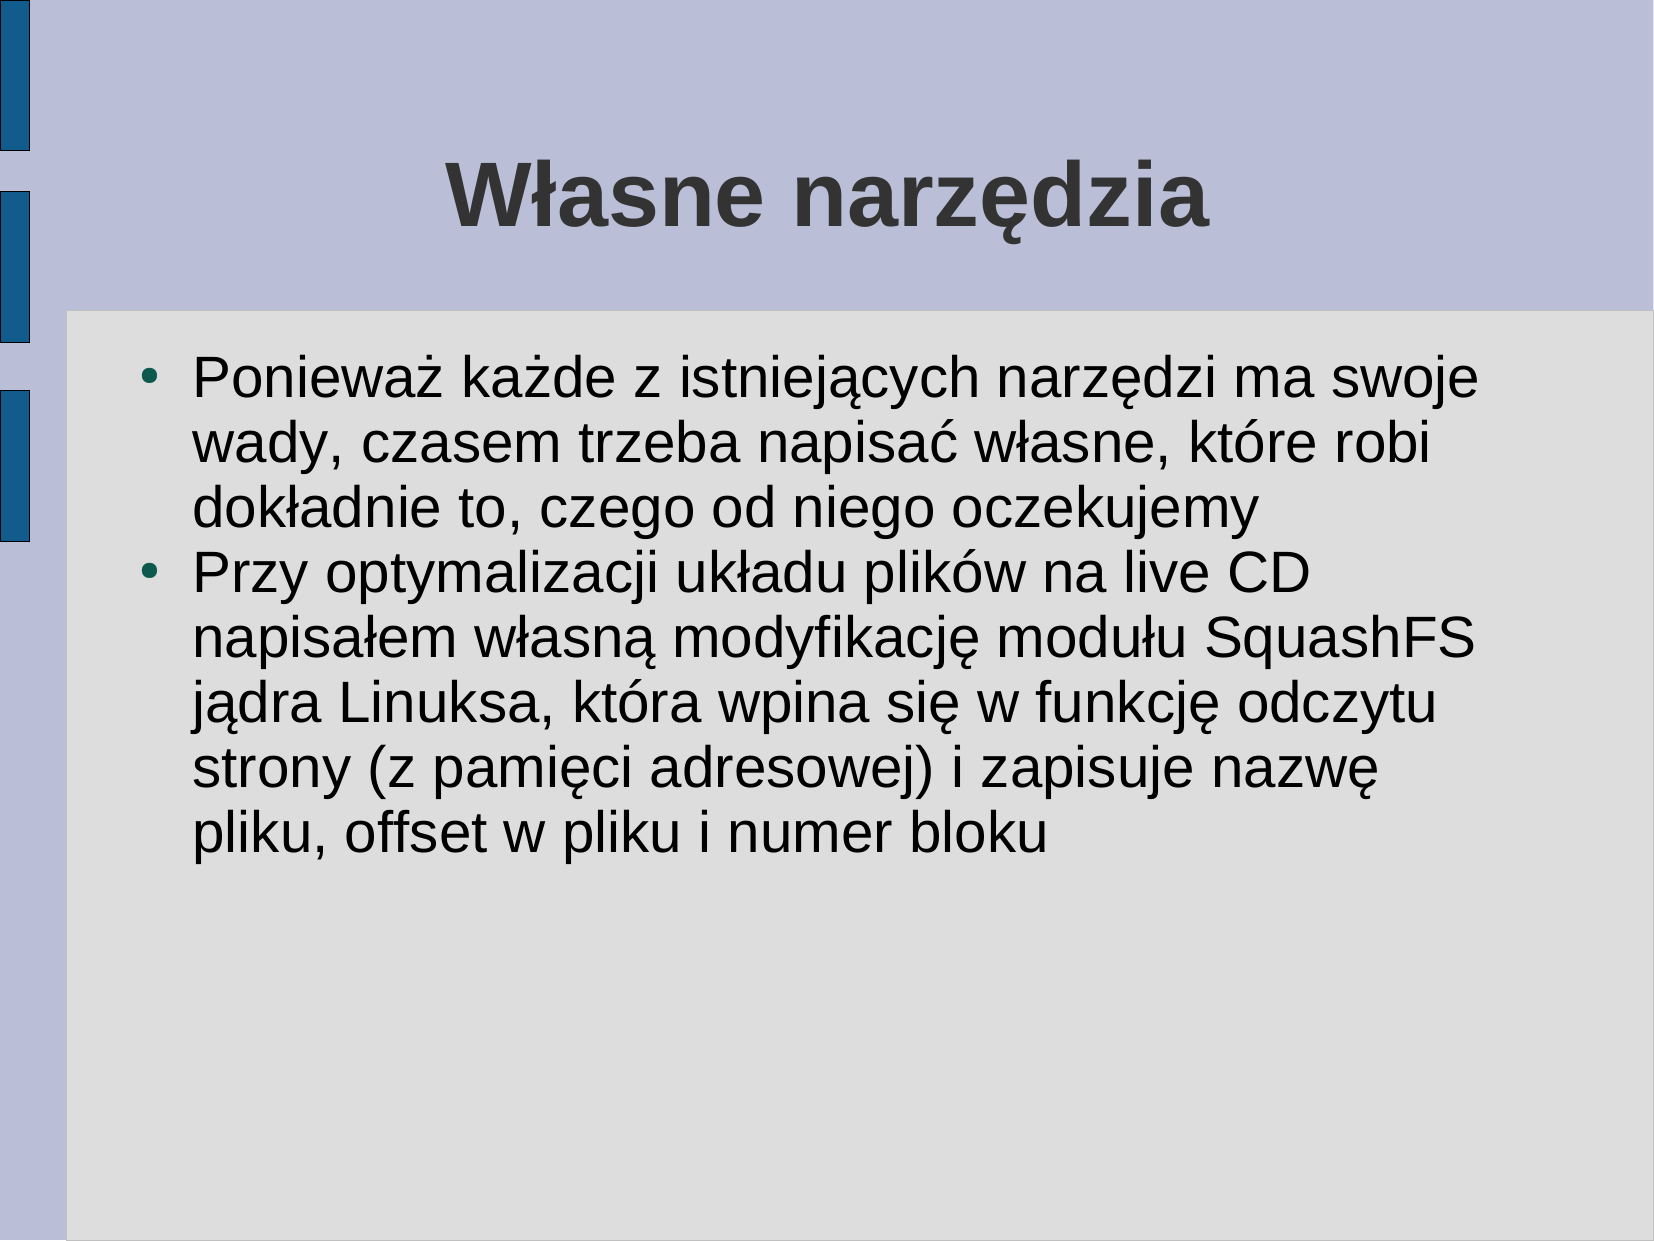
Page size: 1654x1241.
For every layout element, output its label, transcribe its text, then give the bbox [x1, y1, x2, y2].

title Własne narzędzia [121, 91, 1534, 299]
list Ponieważ każde z istniejących narzędzi ma swoje wady, czasem trzeba napisać własne, które robi dokładnie to, czego od niego oczekujemy Przy optymalizacji układu plików na live CD napisałem własną modyfikację modułu SquashFS jądra Linuksa, która wpina się w funkcję odczytu strony (z pamięci adresowej) i zapisuje nazwę pliku, offset w pliku i numer bloku [121, 344, 1534, 1127]
